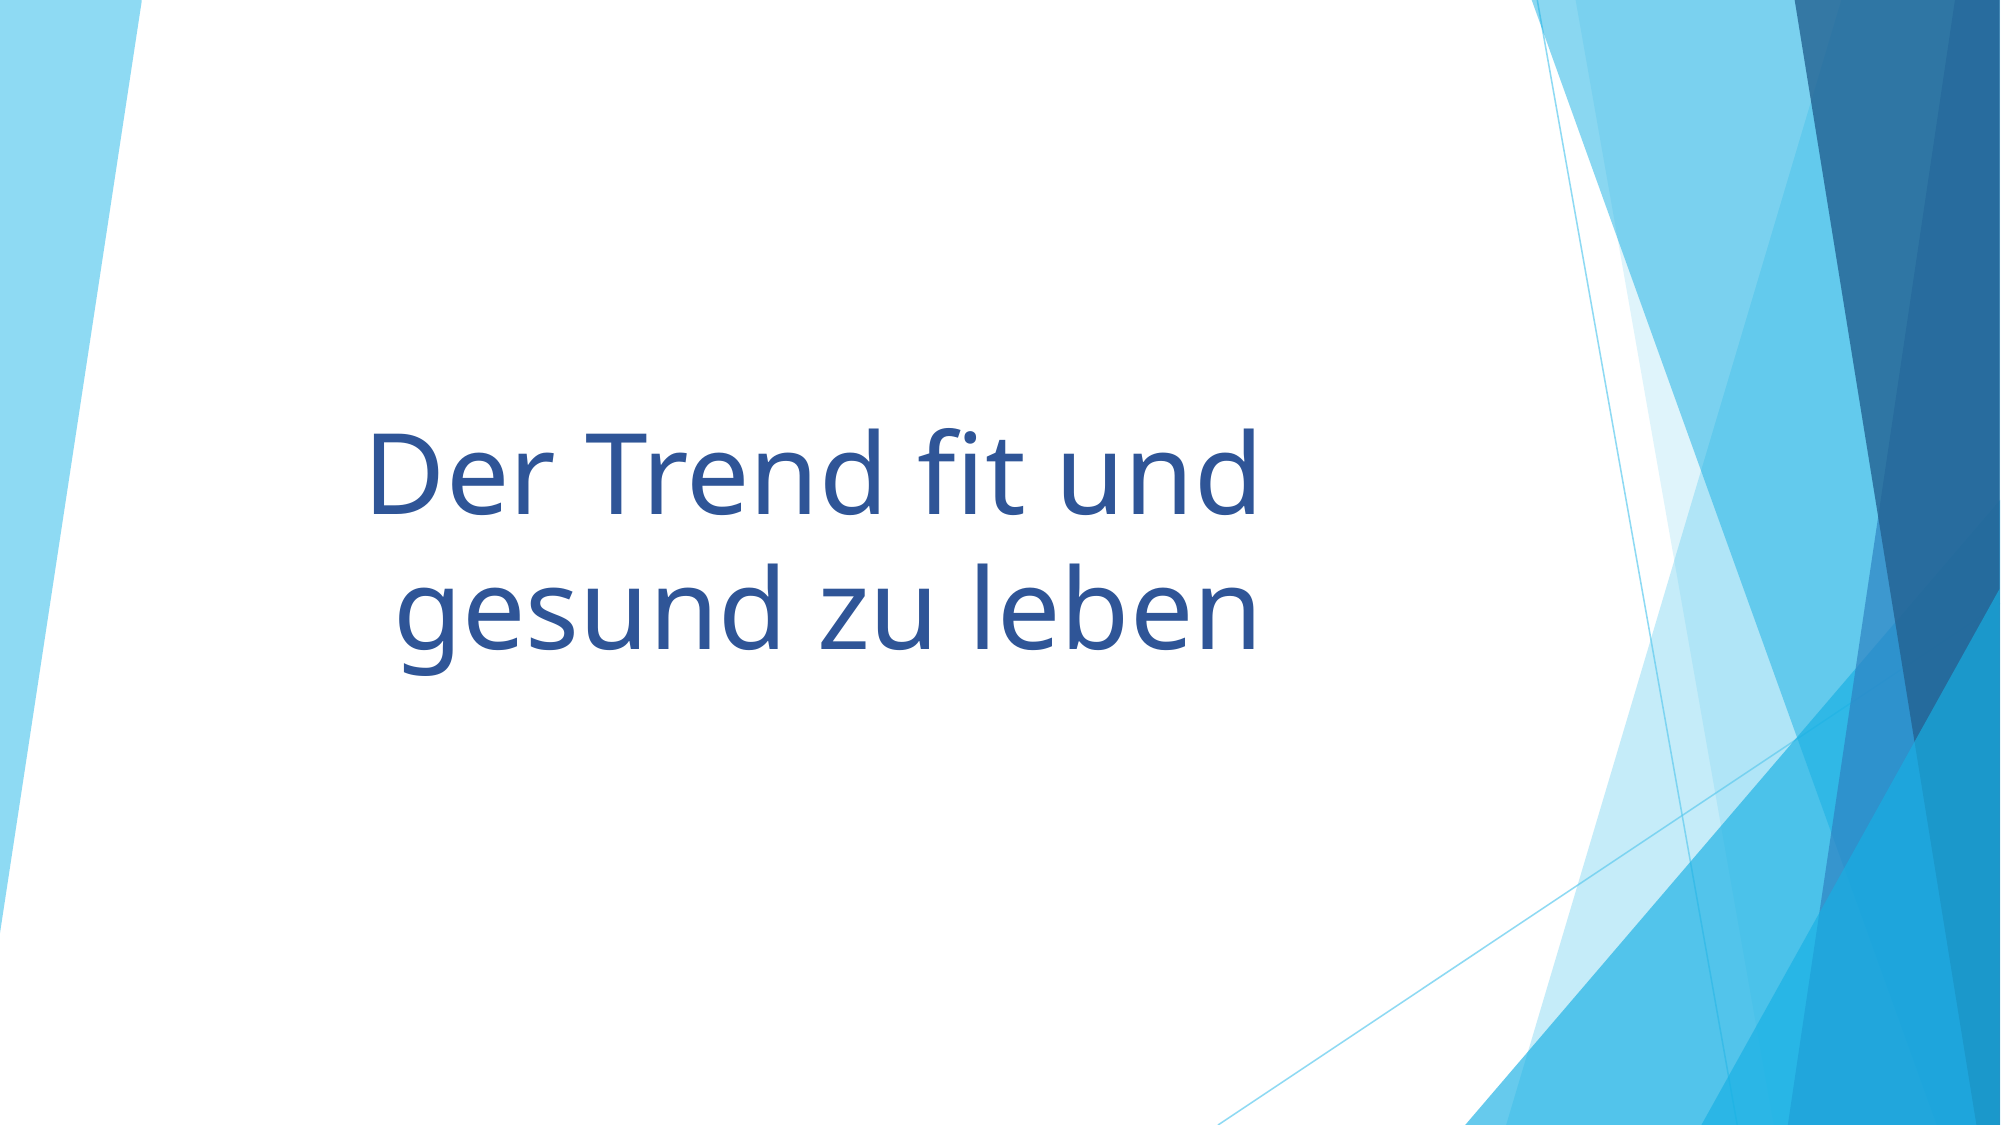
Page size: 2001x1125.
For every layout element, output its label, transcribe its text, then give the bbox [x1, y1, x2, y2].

title Der Trend fit und gesund zu leben [348, 394, 1624, 665]
